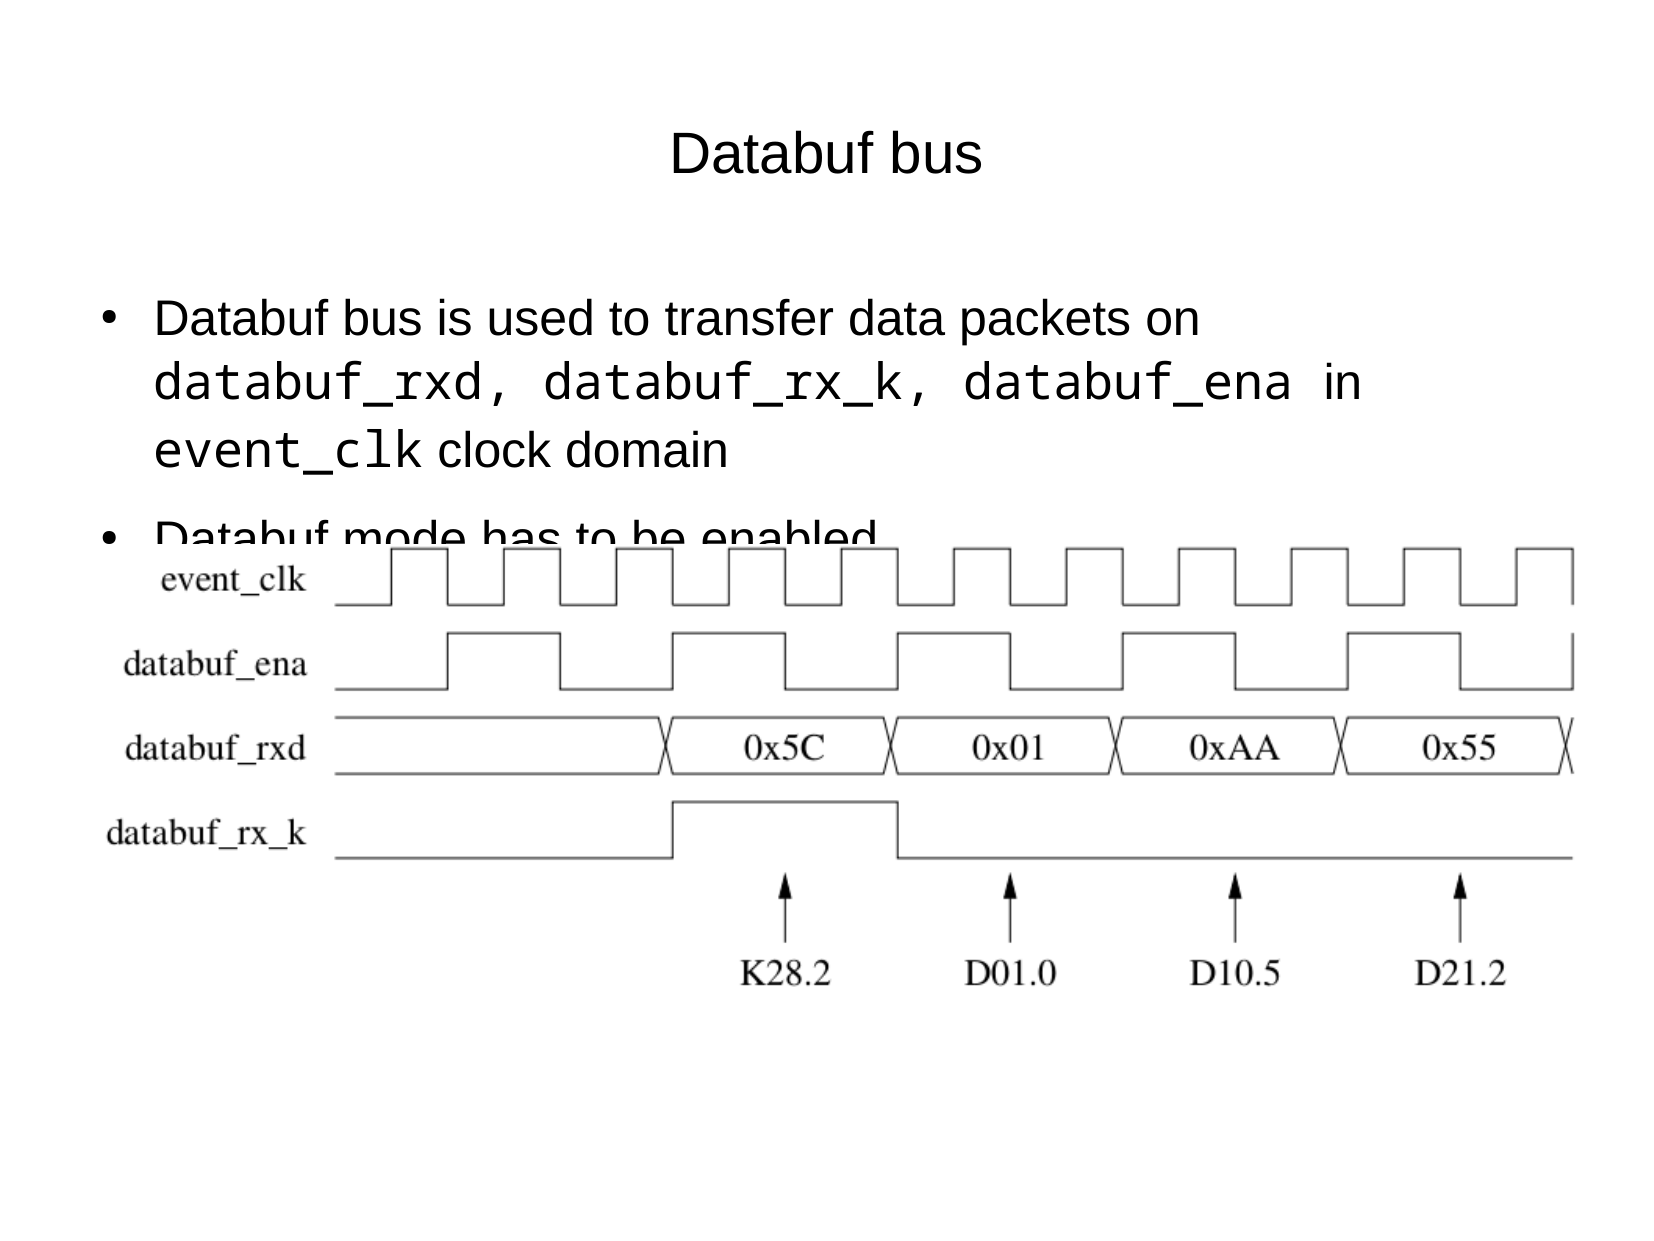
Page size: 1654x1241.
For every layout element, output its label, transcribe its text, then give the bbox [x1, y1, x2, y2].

picture [83, 544, 1579, 991]
list Databuf bus is used to transfer data packets on databuf_rxd, databuf_rx_k, databuf_ena in event_clk clock domain Databuf mode has to be enabled [82, 289, 1571, 1010]
title Databuf bus [82, 49, 1571, 257]
